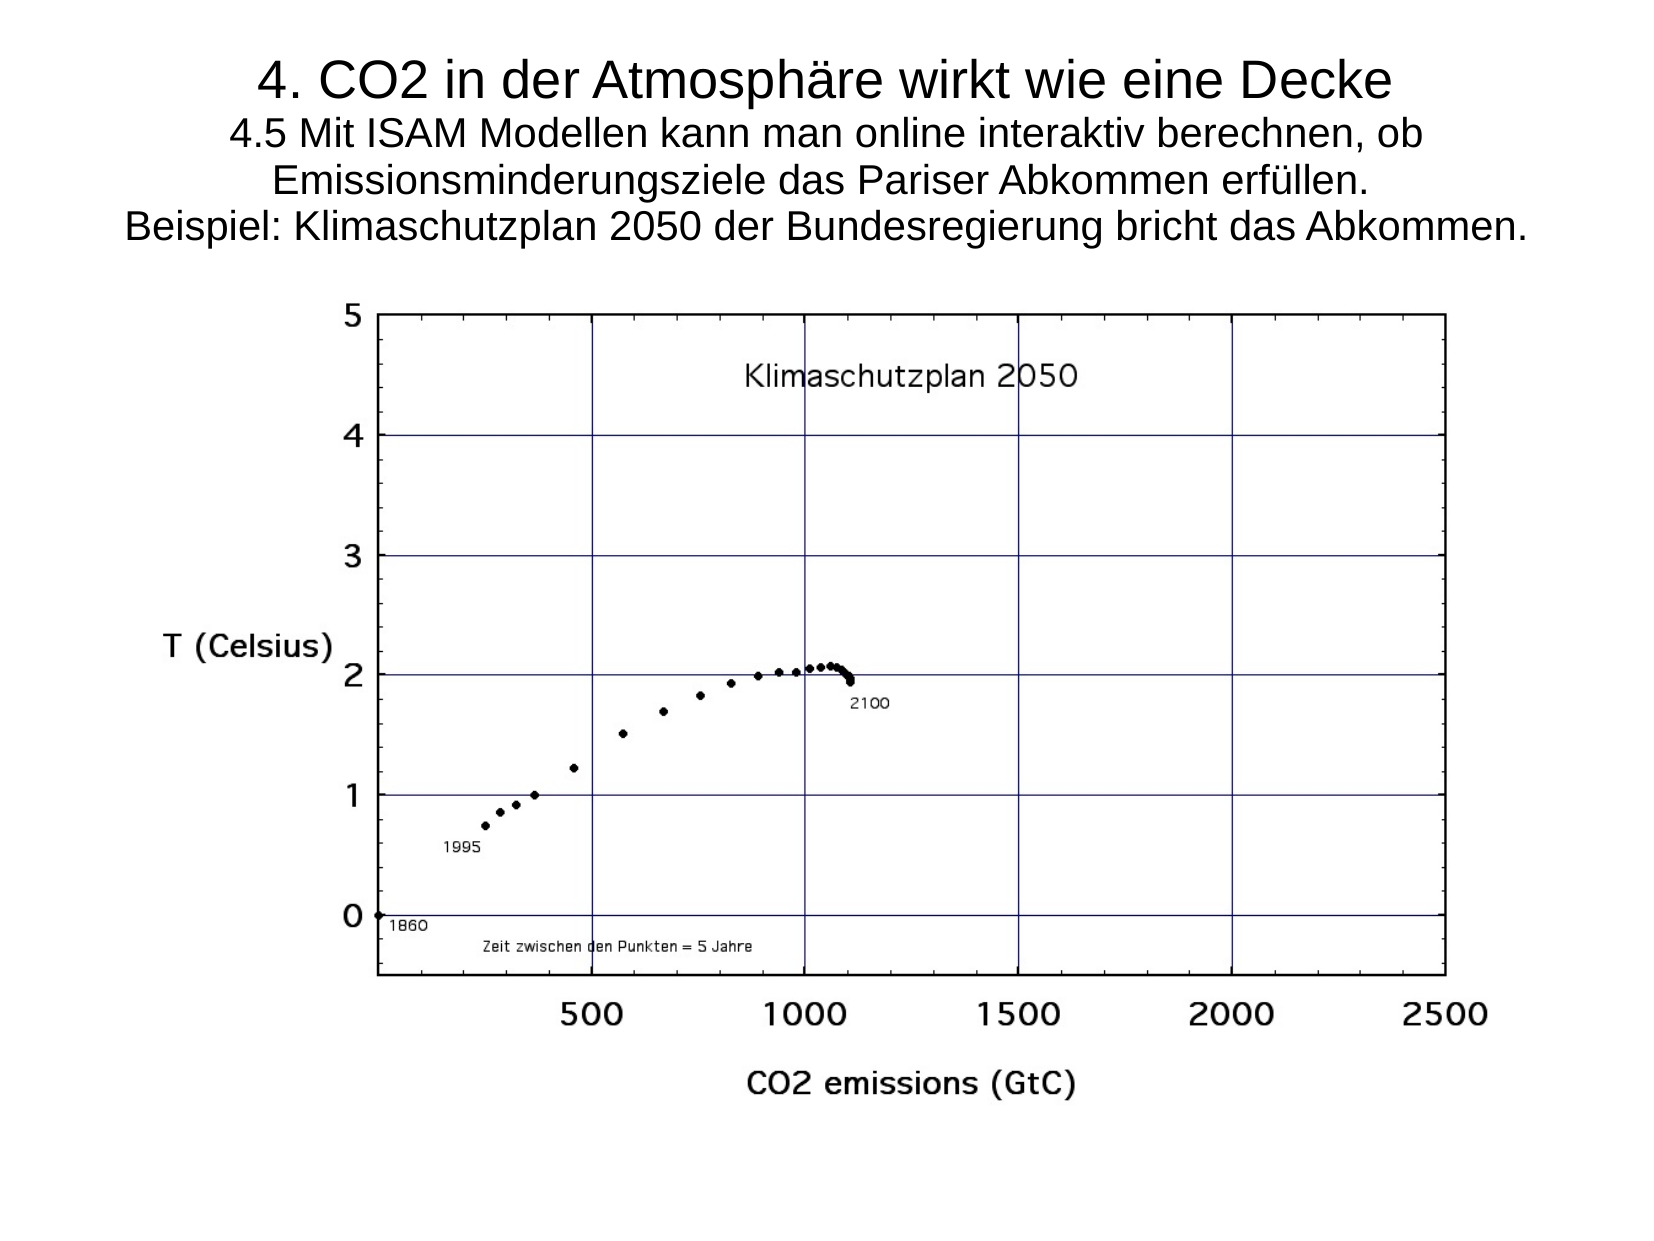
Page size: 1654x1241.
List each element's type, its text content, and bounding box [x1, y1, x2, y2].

picture [162, 290, 1491, 1109]
title 4. CO2 in der Atmosphäre wirkt wie eine Decke 4.5 Mit ISAM Modellen kann man online interaktiv berechnen, ob Emissionsminderungsziele das Pariser Abkommen erfüllen. Beispiel: Klimaschutzplan 2050 der Bundesregierung bricht das Abkommen. [82, 49, 1571, 257]
